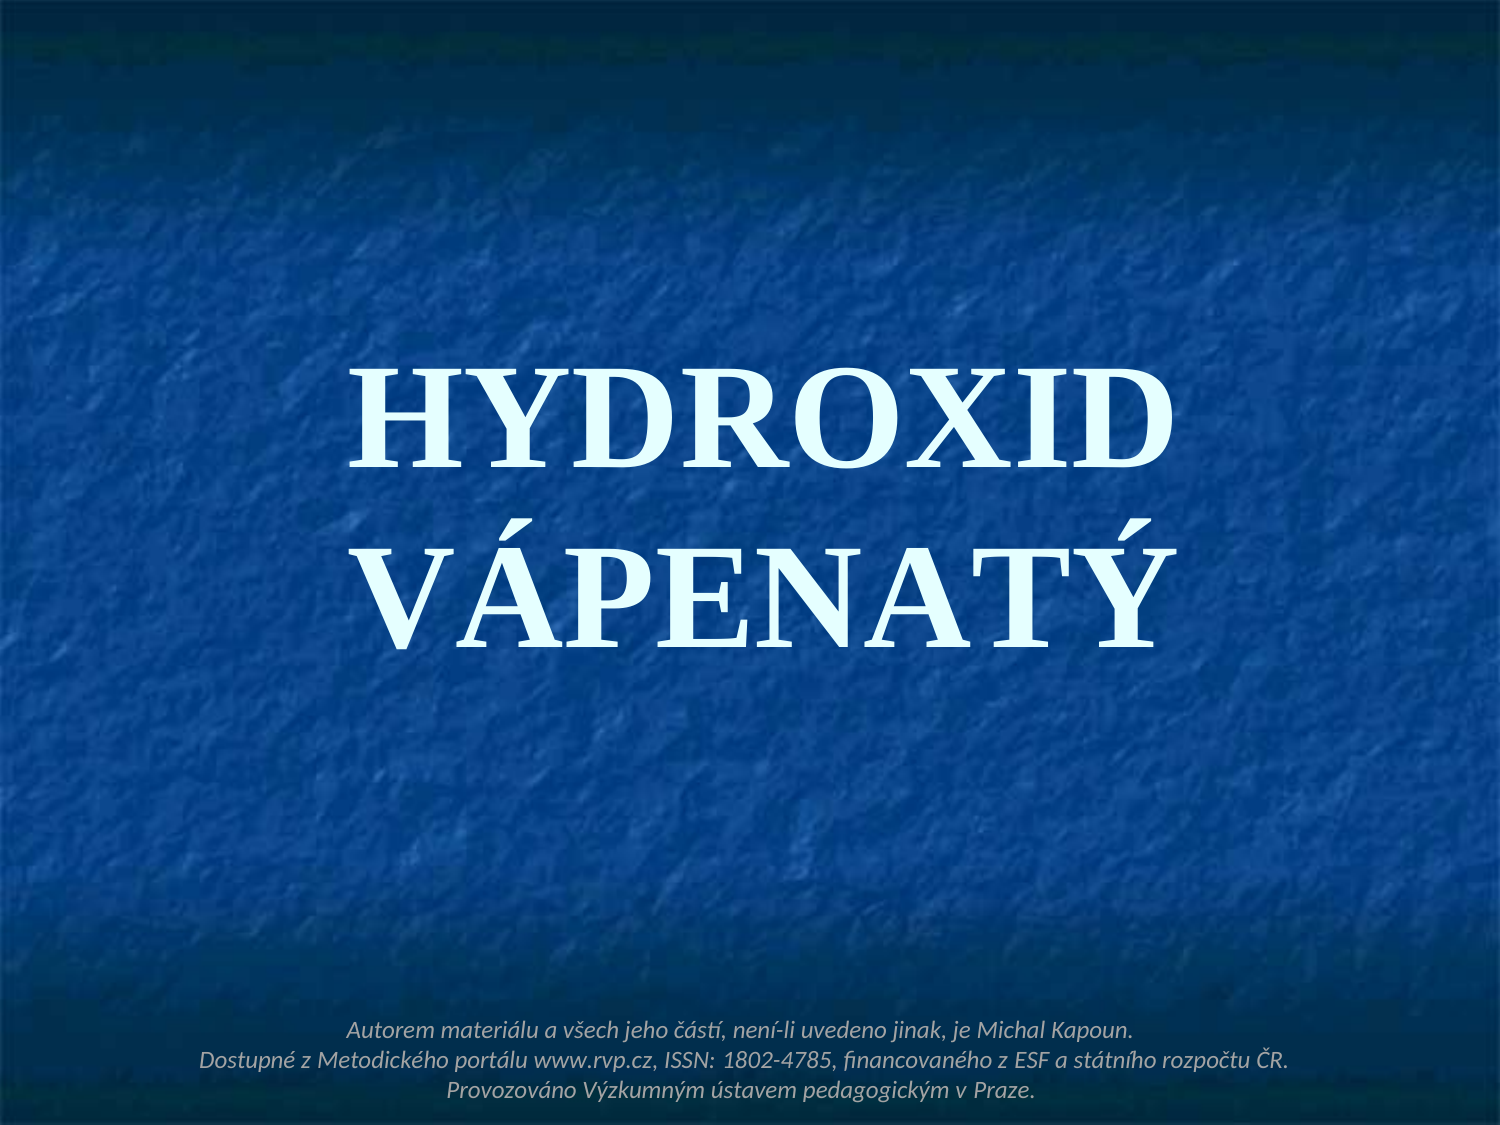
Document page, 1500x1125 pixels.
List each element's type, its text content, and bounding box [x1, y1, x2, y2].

text_box Autorem materiálu a všech jeho částí, není-li uvedeno jinak, je Michal Kapoun. Dostupné z Metodického portálu www.rvp.cz, ISSN: 1802-4785, financovaného z ESF a státního rozpočtu ČR. Provozováno Výzkumným ústavem pedagogickým v Praze. [147, 1011, 1341, 1106]
picture [0, 0, 1500, 1125]
title HYDROXID VÁPENATÝ [88, 310, 1439, 686]
